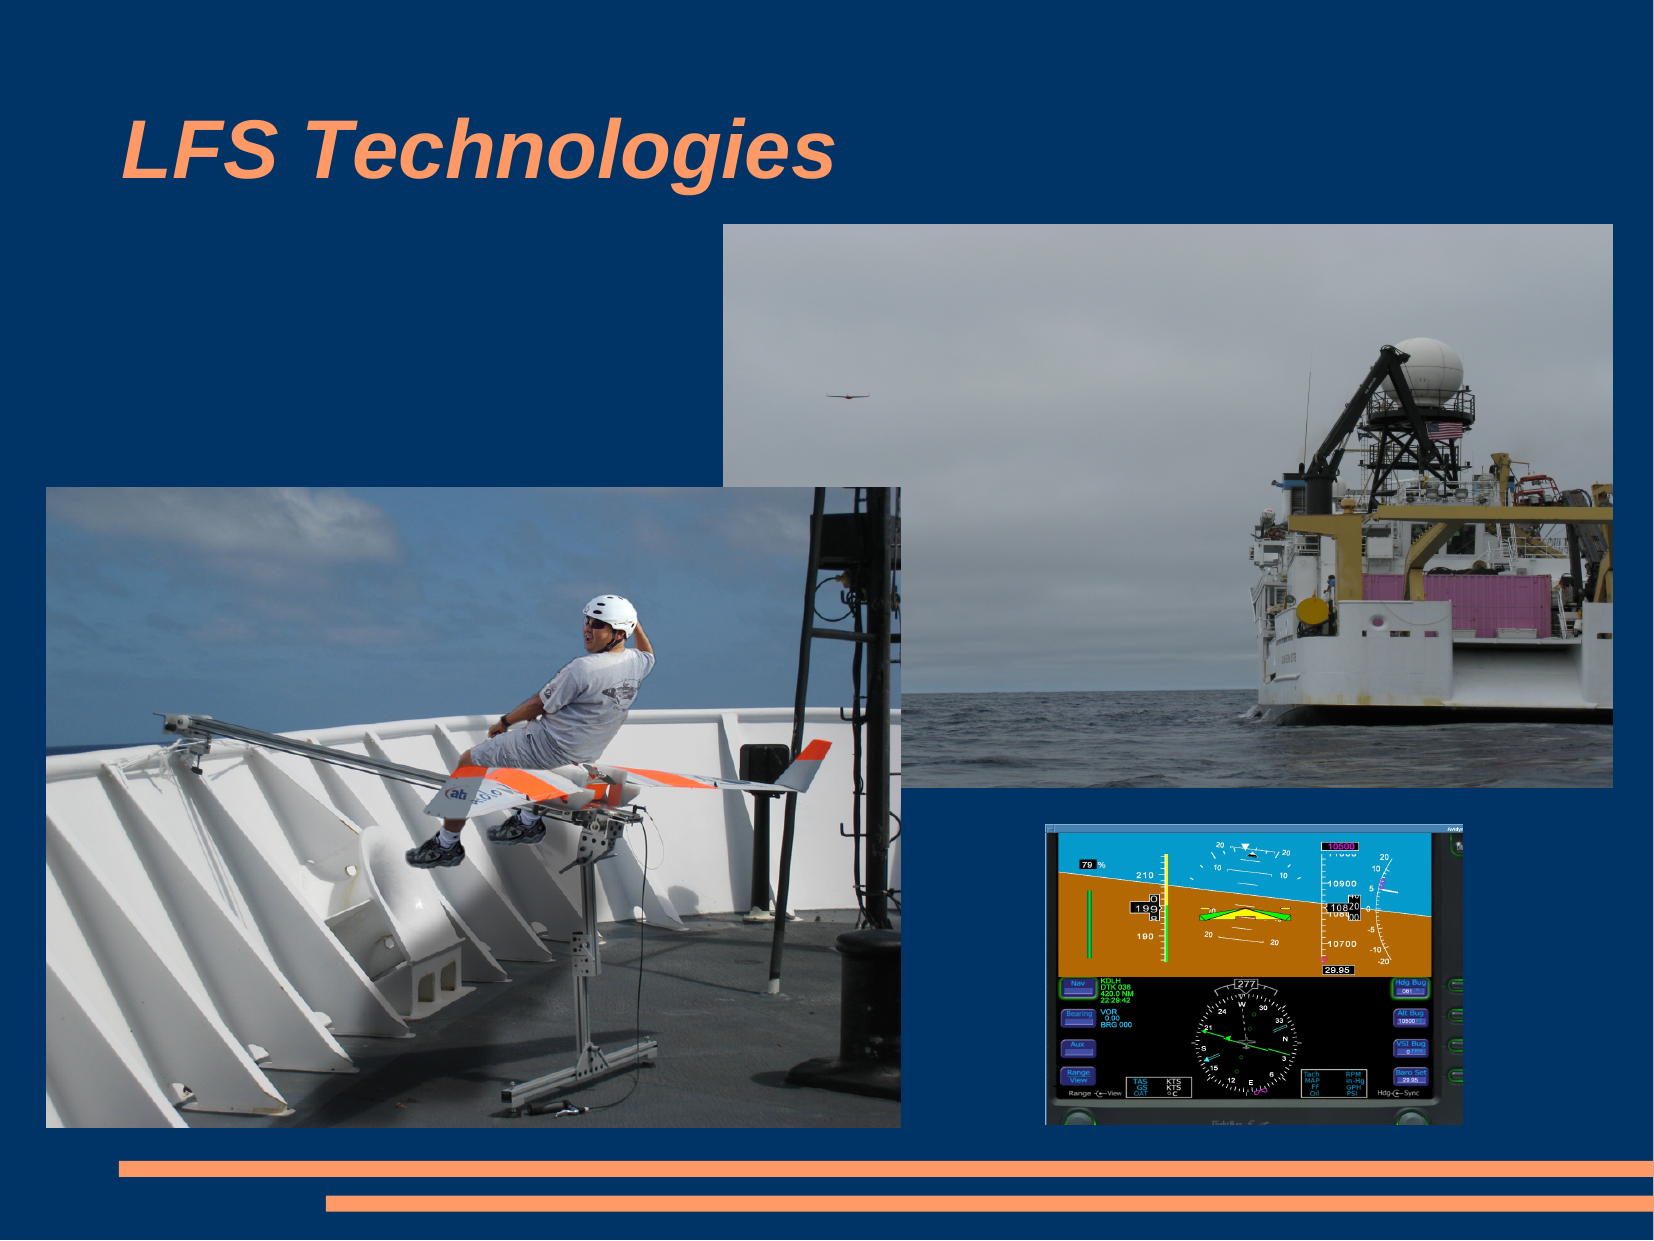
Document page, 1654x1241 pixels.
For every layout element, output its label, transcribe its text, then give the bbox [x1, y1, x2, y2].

title LFS Technologies [121, 94, 1534, 206]
picture [46, 224, 1613, 1128]
picture [1045, 824, 1463, 1126]
